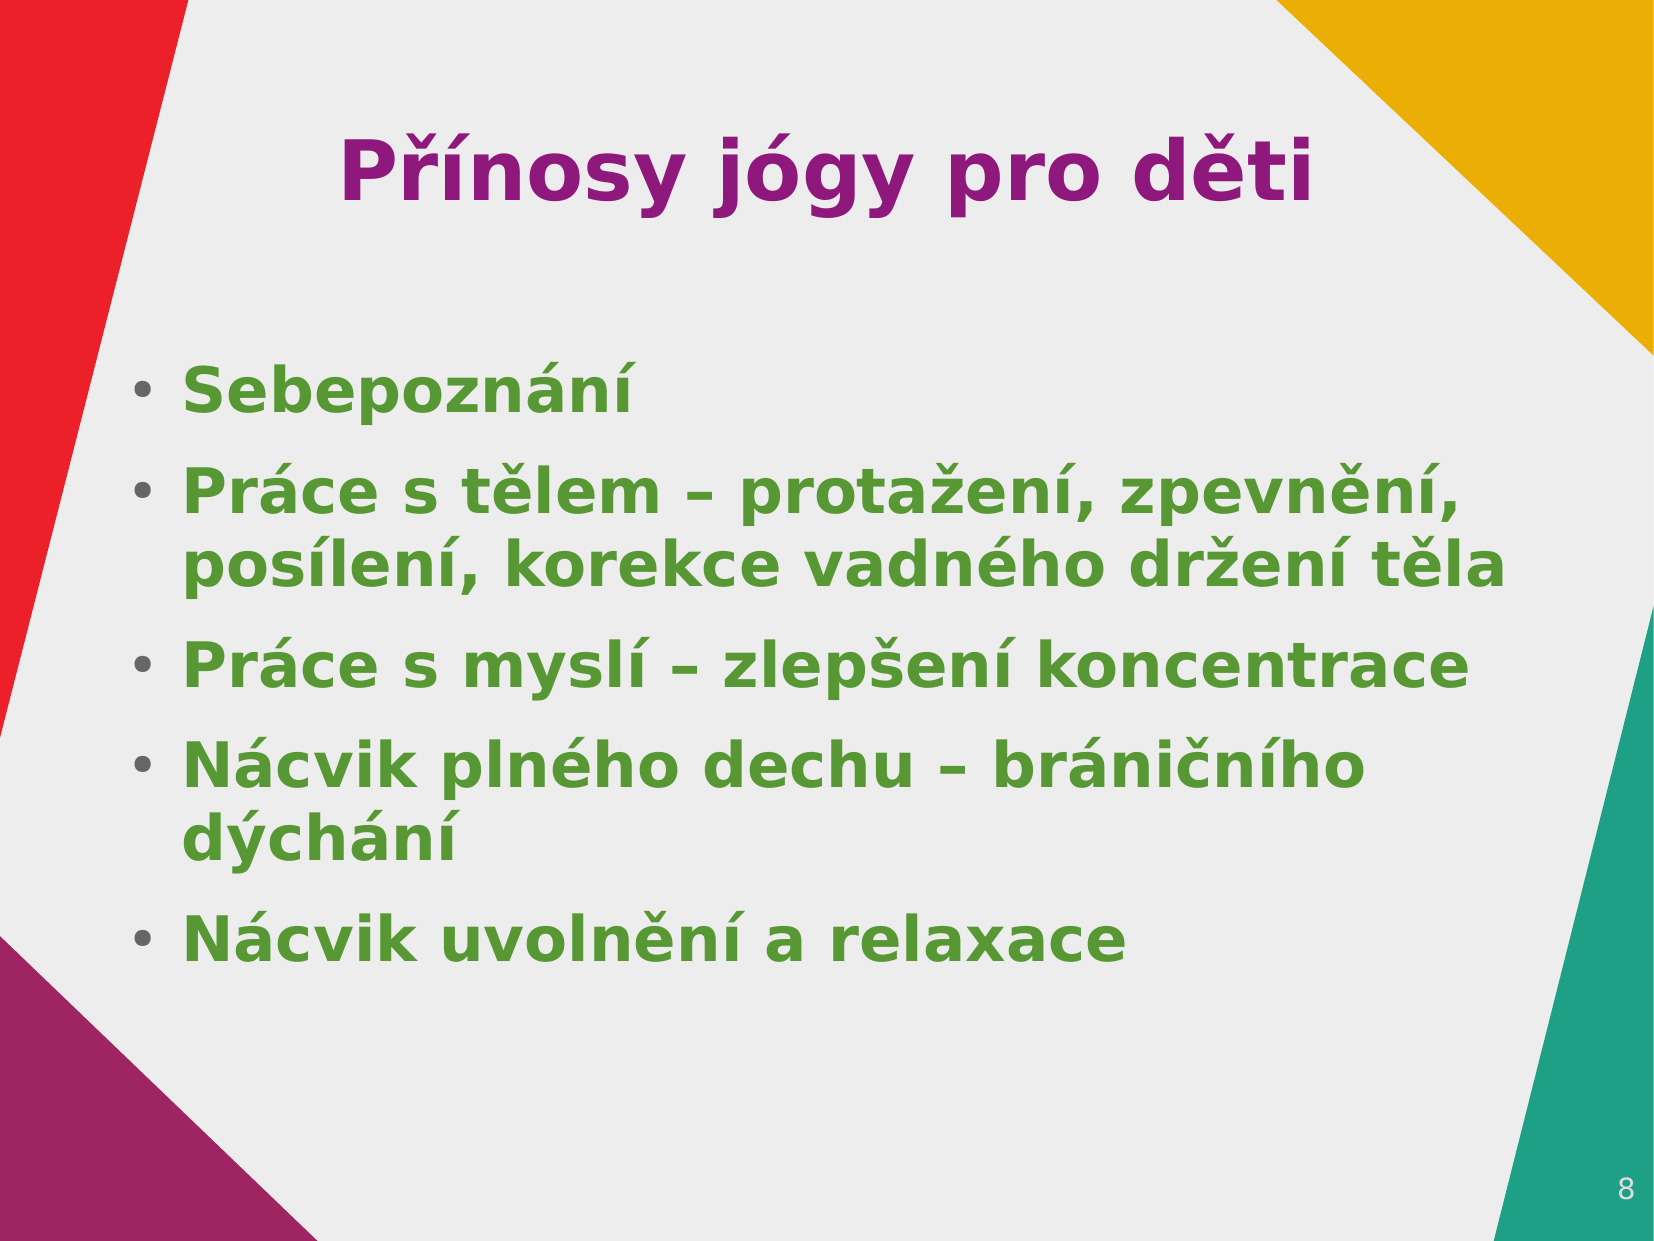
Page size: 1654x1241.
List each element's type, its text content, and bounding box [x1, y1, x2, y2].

list Sebepoznání Práce s tělem – protažení, zpevnění, posílení, korekce vadného držení těla Práce s myslí – zlepšení koncentrace Nácvik plného dechu – bráničního dýchání Nácvik uvolnění a relaxace [114, 354, 1539, 1085]
title Přínosy jógy pro děti [114, 73, 1539, 271]
